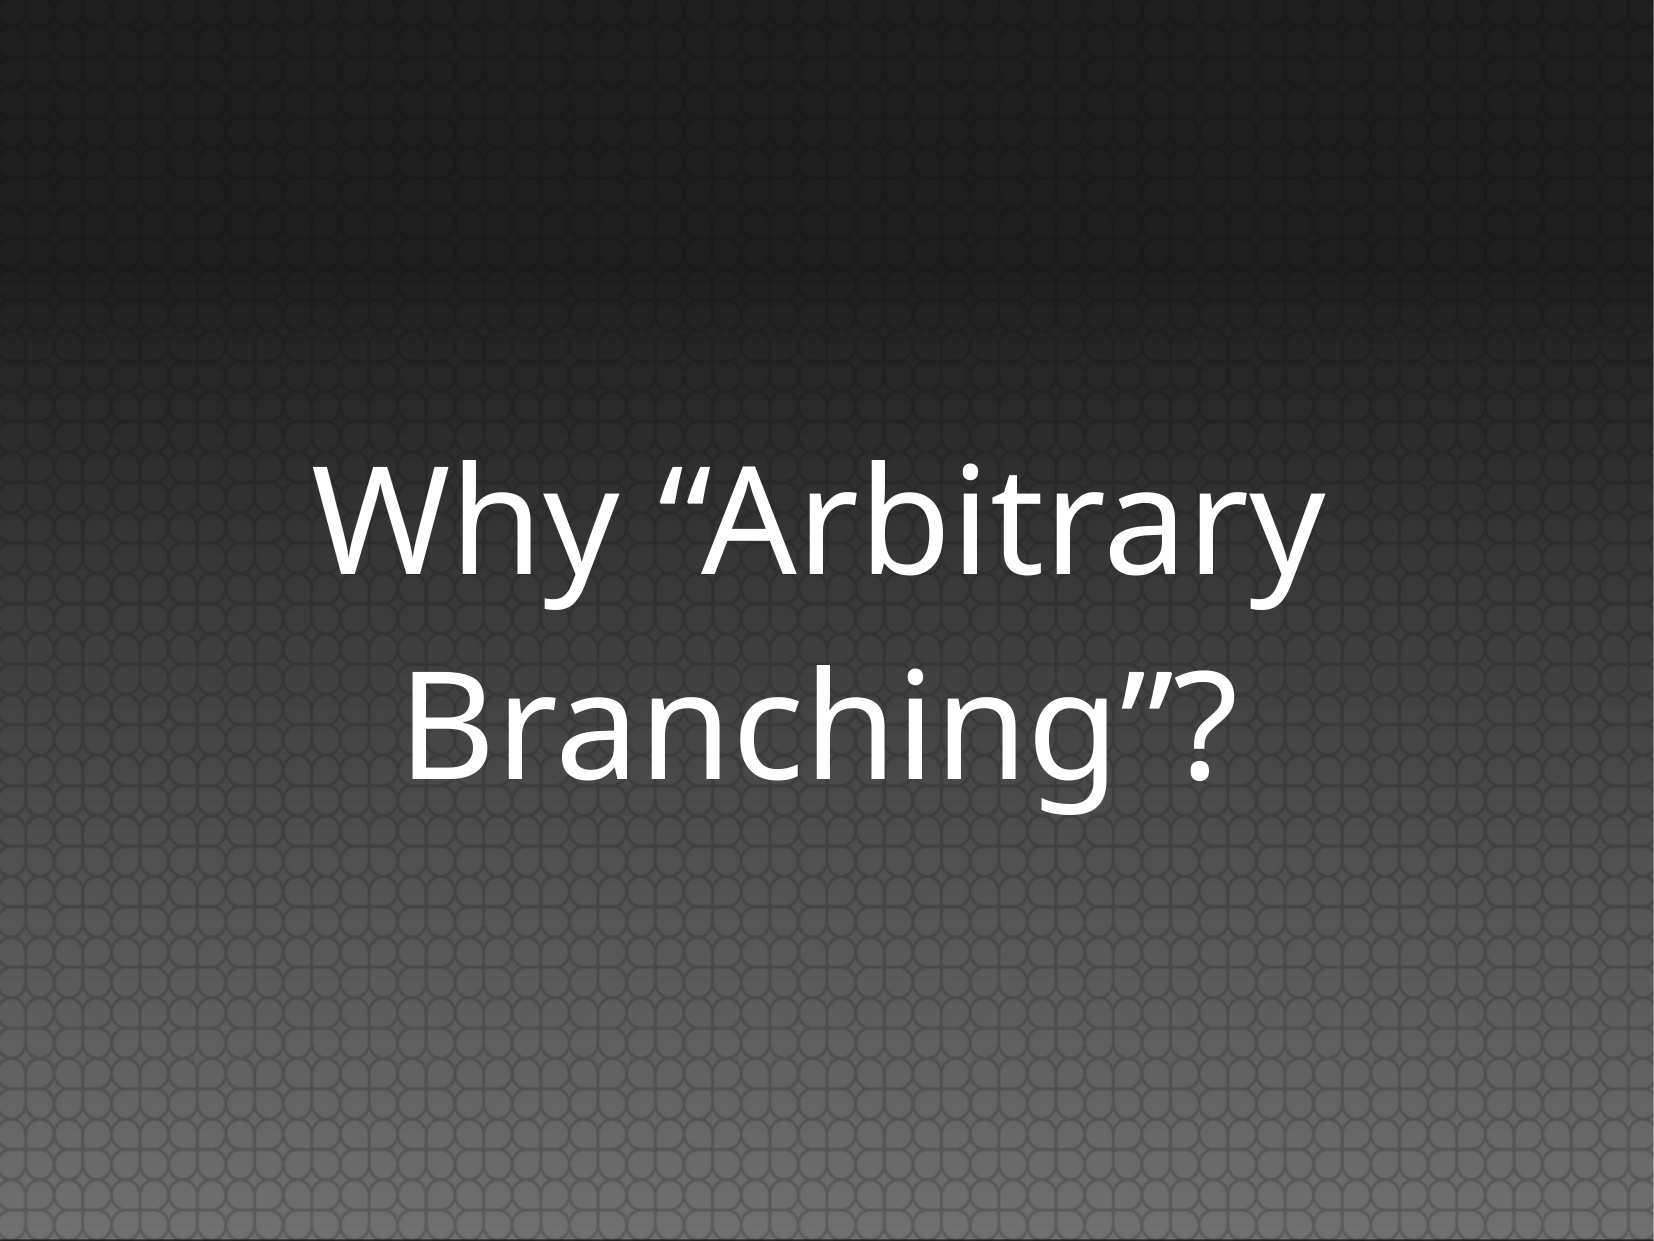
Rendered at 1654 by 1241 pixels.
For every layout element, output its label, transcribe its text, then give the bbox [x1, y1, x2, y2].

picture [0, 0, 1654, 1241]
title Why “Arbitrary Branching”? [75, 466, 1564, 771]
